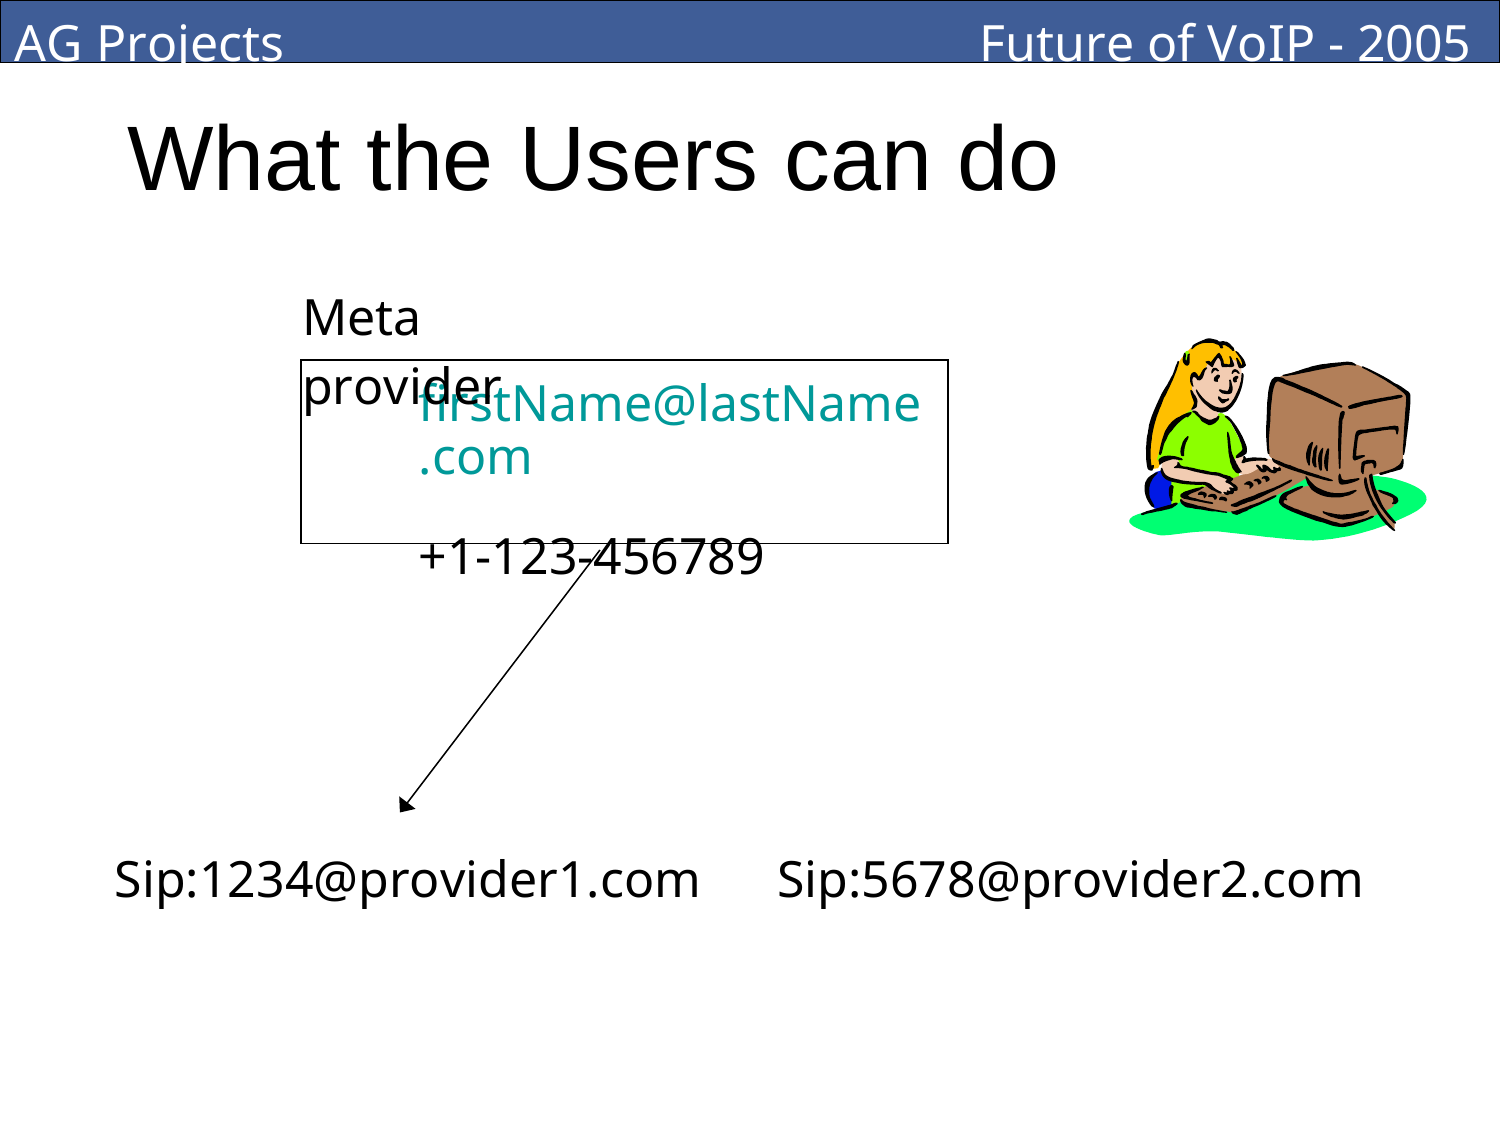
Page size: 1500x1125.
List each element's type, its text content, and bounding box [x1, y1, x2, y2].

picture [1100, 337, 1454, 542]
text_box firstName@lastName.com +1-123-456789 [301, 360, 949, 544]
text_box What the Users can do [112, 99, 1388, 288]
text_box Meta provider [287, 274, 568, 427]
text_box Sip:1234@provider1.com [99, 836, 717, 920]
text_box Sip:5678@provider2.com [762, 836, 1379, 920]
